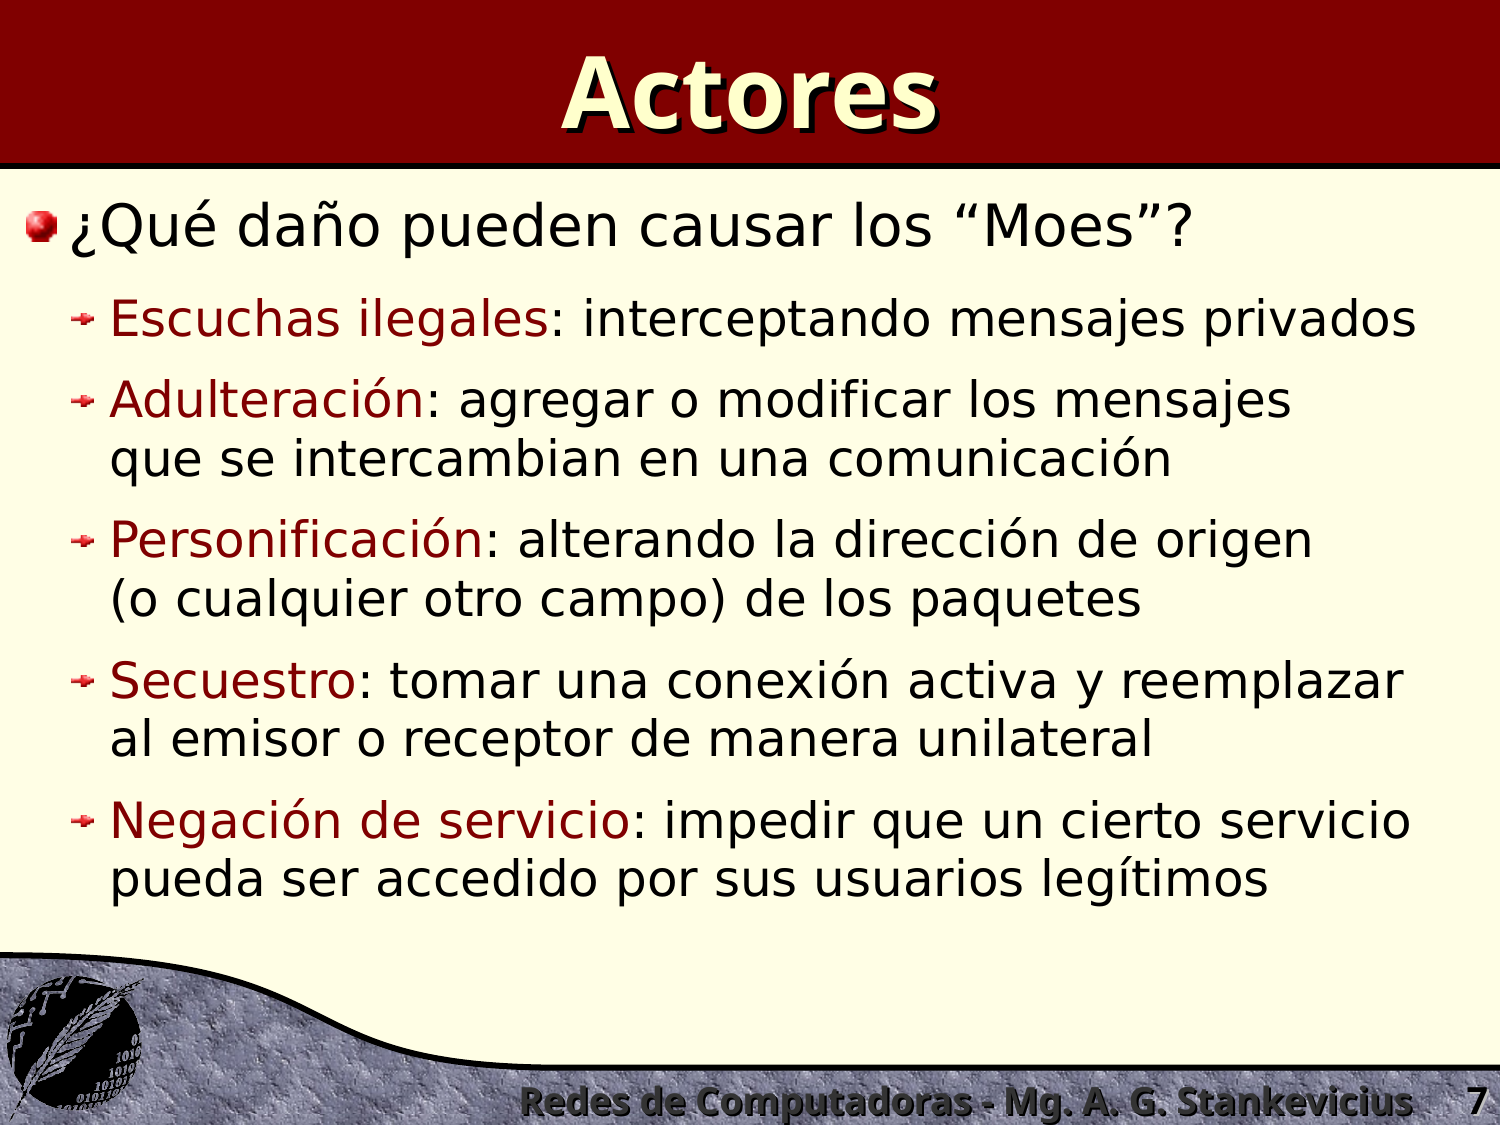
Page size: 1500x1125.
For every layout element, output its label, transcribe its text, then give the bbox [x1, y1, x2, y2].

list ¿Qué daño pueden causar los “Moes”? Escuchas ilegales: interceptando mensajes privados Adulteración: agregar o modificar los mensajes que se intercambian en una comunicación Personificación: alterando la dirección de origen (o cualquier otro campo) de los paquetes Secuestro: tomar una conexión activa y reemplazar al emisor o receptor de manera unilateral Negación de servicio: impedir que un cierto servicio pueda ser accedido por sus usuarios legítimos [11, 192, 1486, 921]
picture [1047, 1100, 1054, 1110]
picture [790, 1100, 795, 1110]
picture [0, 959, 1500, 1125]
title Actores [15, 5, 1485, 160]
